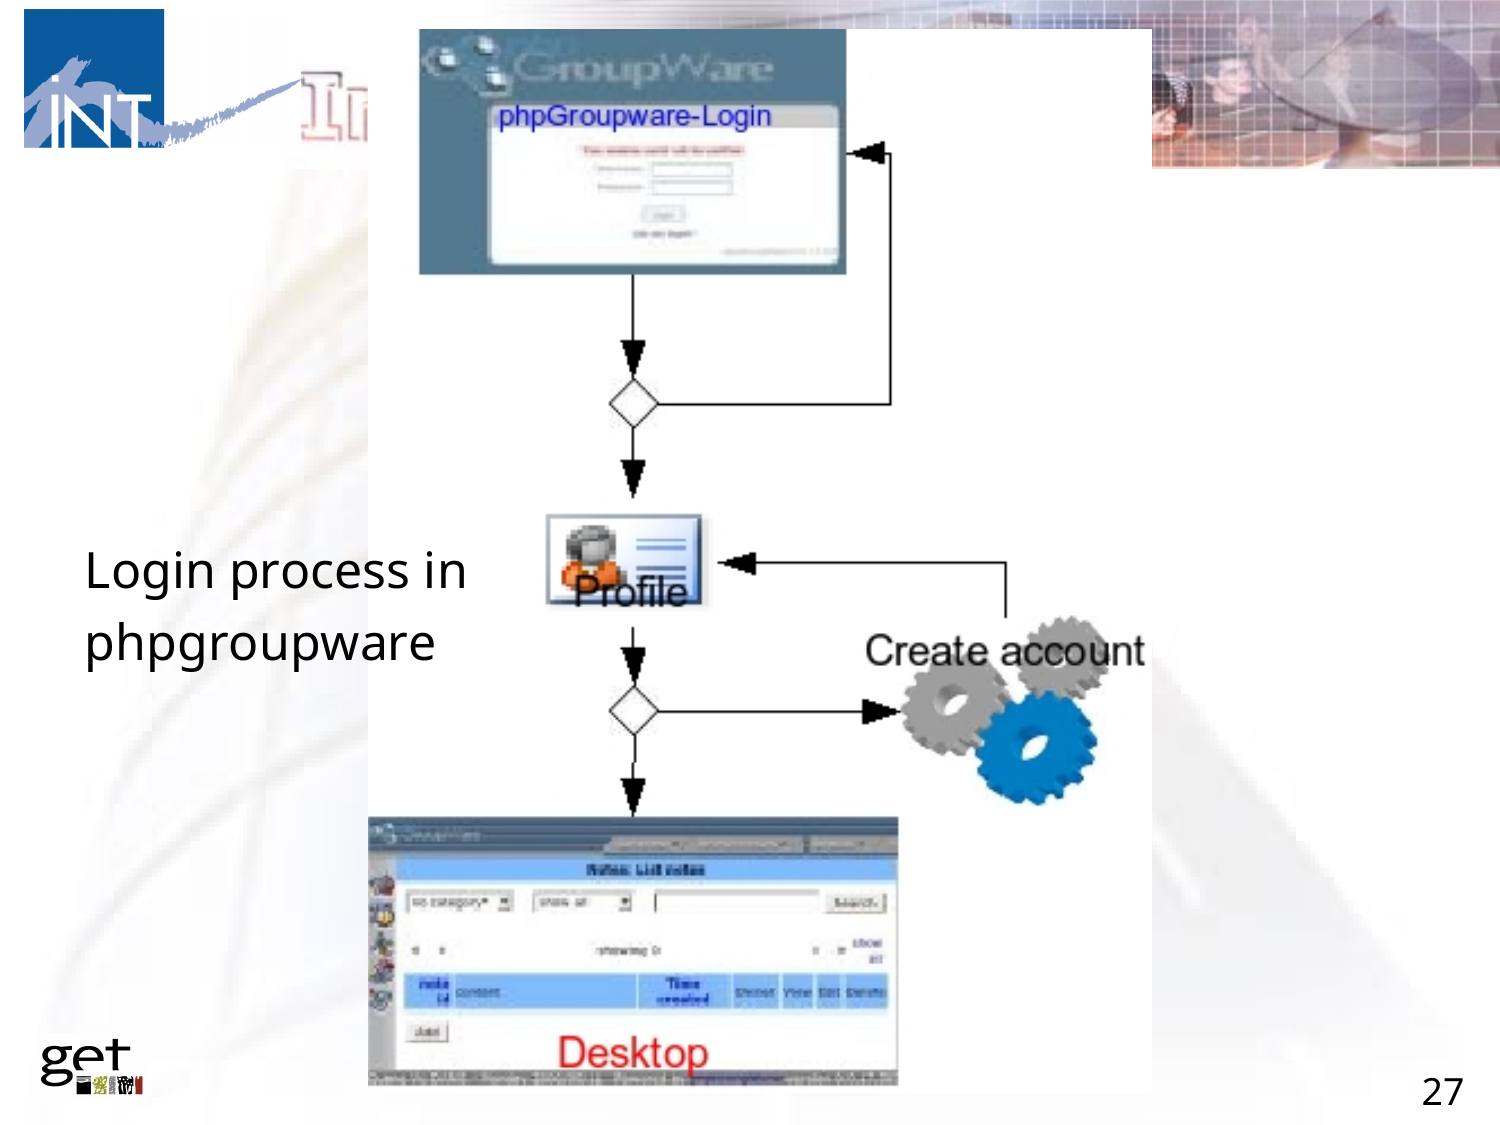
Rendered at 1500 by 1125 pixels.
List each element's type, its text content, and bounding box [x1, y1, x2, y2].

text_box Login process in phpgroupware [84, 531, 501, 657]
picture [0, 0, 1500, 1125]
